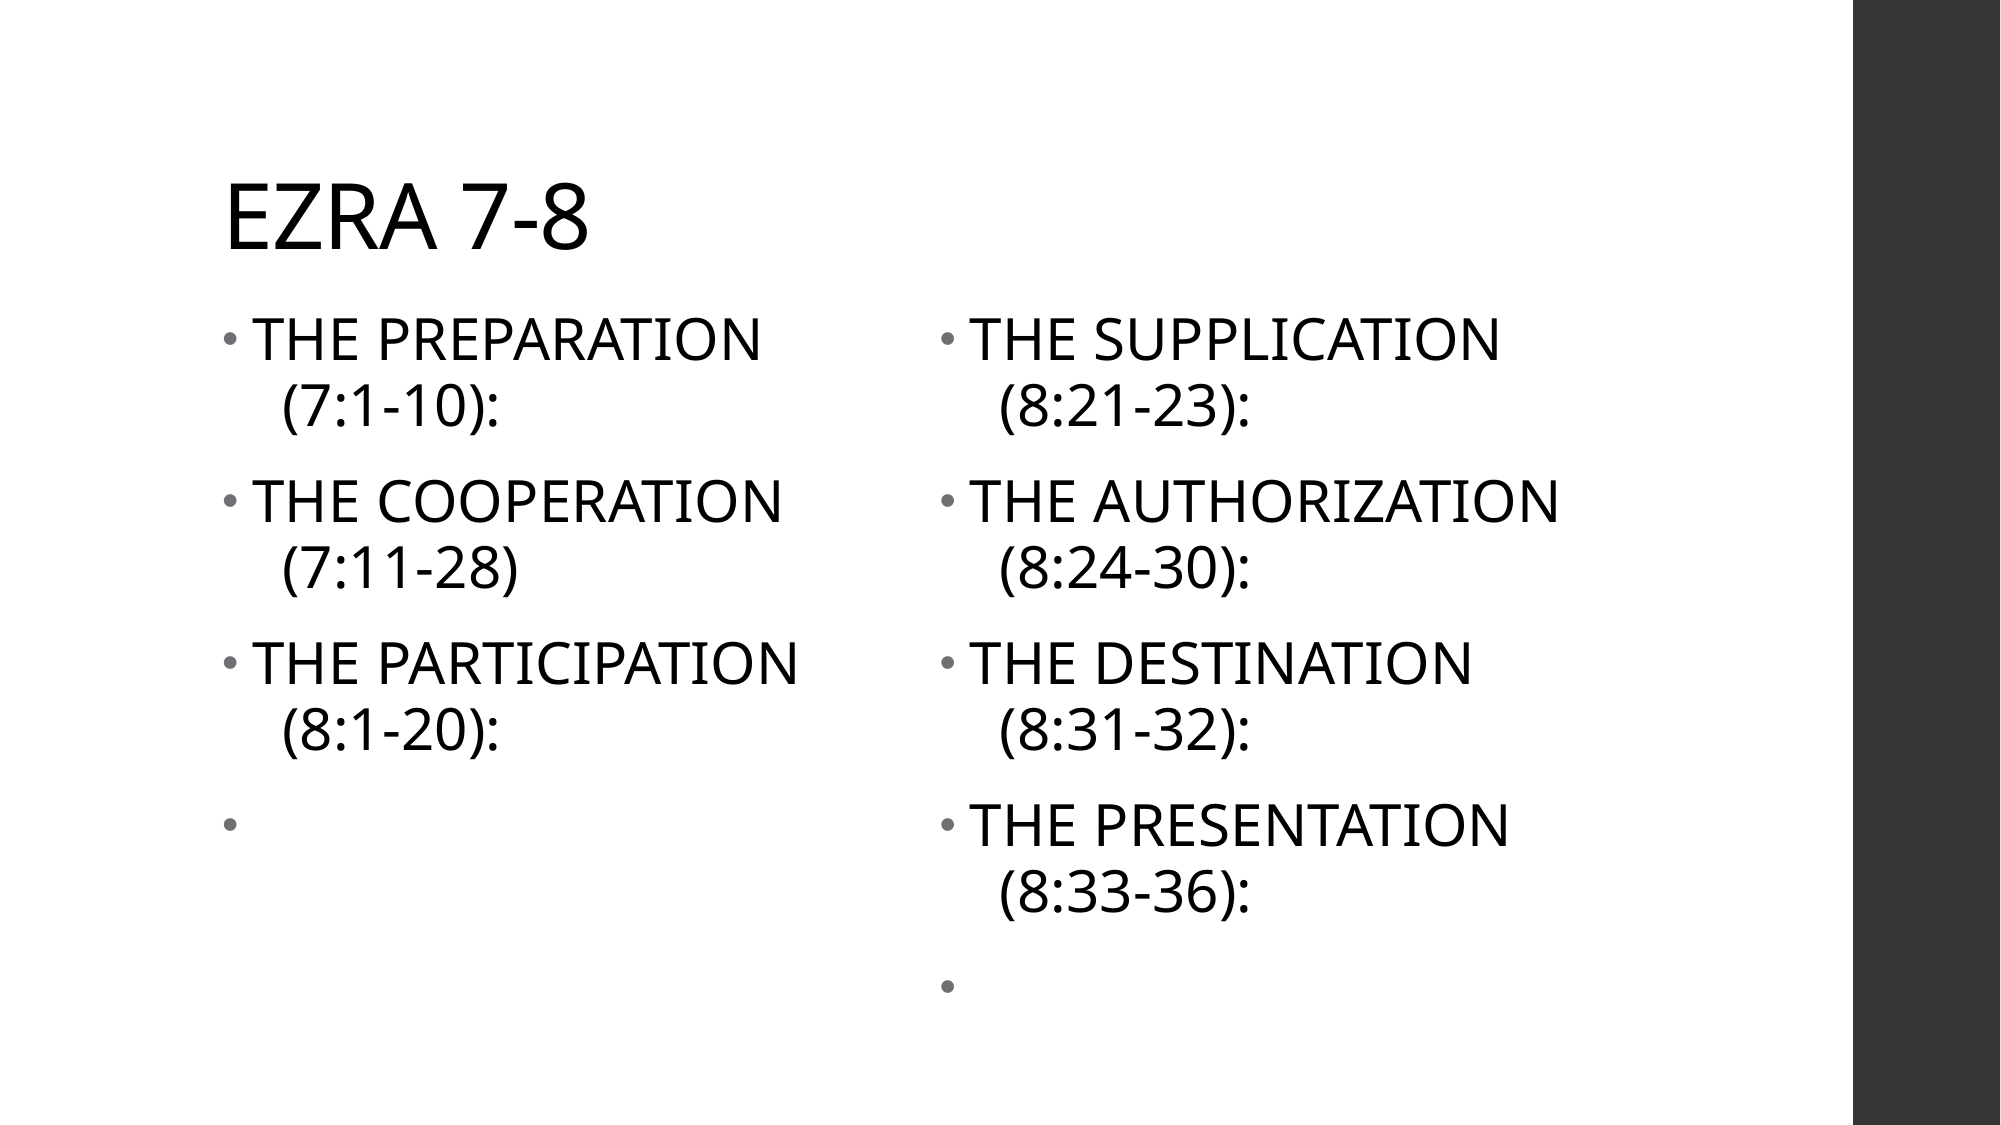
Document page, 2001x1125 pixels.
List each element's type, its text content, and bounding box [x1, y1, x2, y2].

title EZRA 7-8 [206, 60, 1797, 278]
list THE SUPPLICATION (8:21-23): THE AUTHORIZATION (8:24-30): THE DESTINATION (8:31-32): THE PRESENTATION (8:33-36): [924, 299, 1617, 1014]
list THE PREPARATION (7:1-10): THE COOPERATION (7:11-28) THE PARTICIPATION (8:1-20): [207, 299, 900, 1014]
